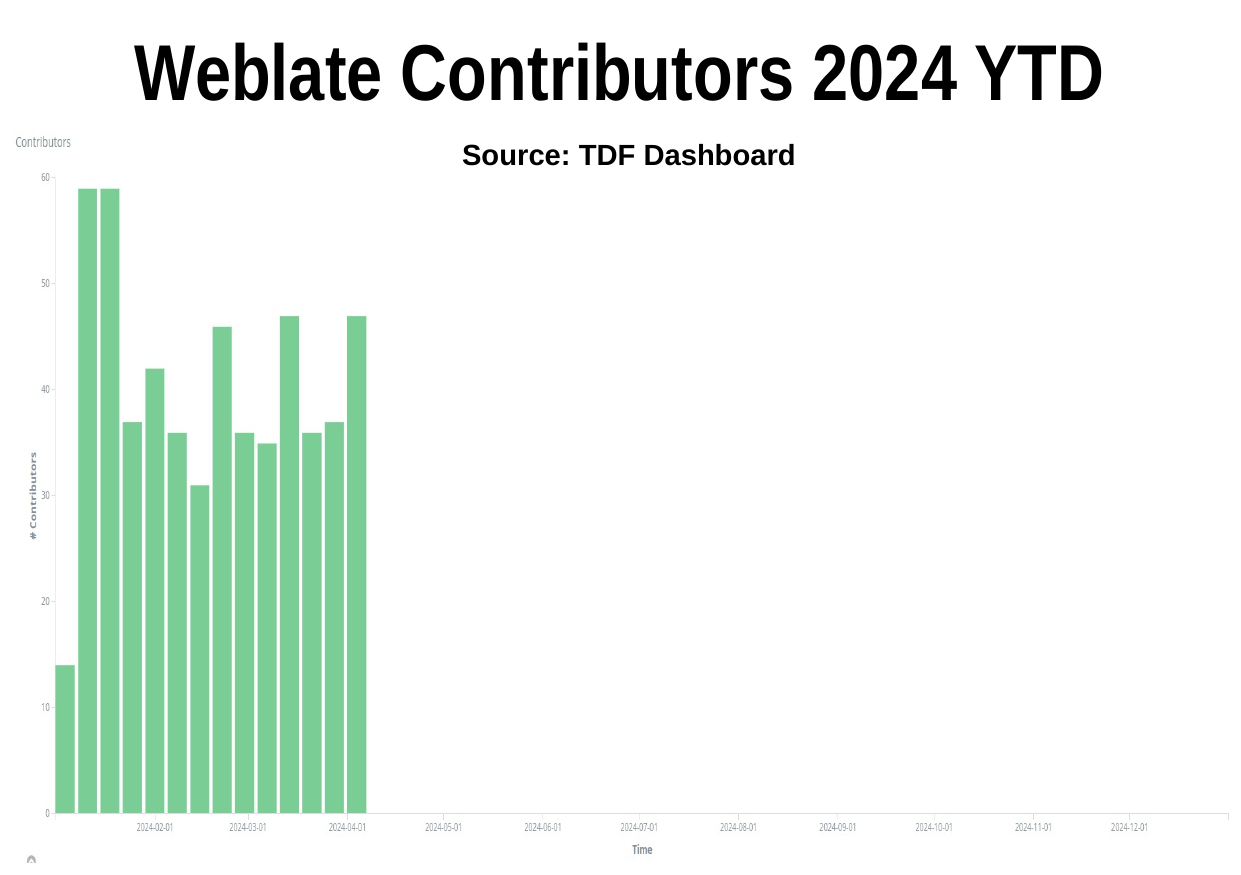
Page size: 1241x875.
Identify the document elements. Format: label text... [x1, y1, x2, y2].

text_box Source: TDF Dashboard [447, 131, 812, 185]
title Weblate Contributors 2024 YTD [11, 12, 1229, 132]
picture [13, 131, 1230, 863]
